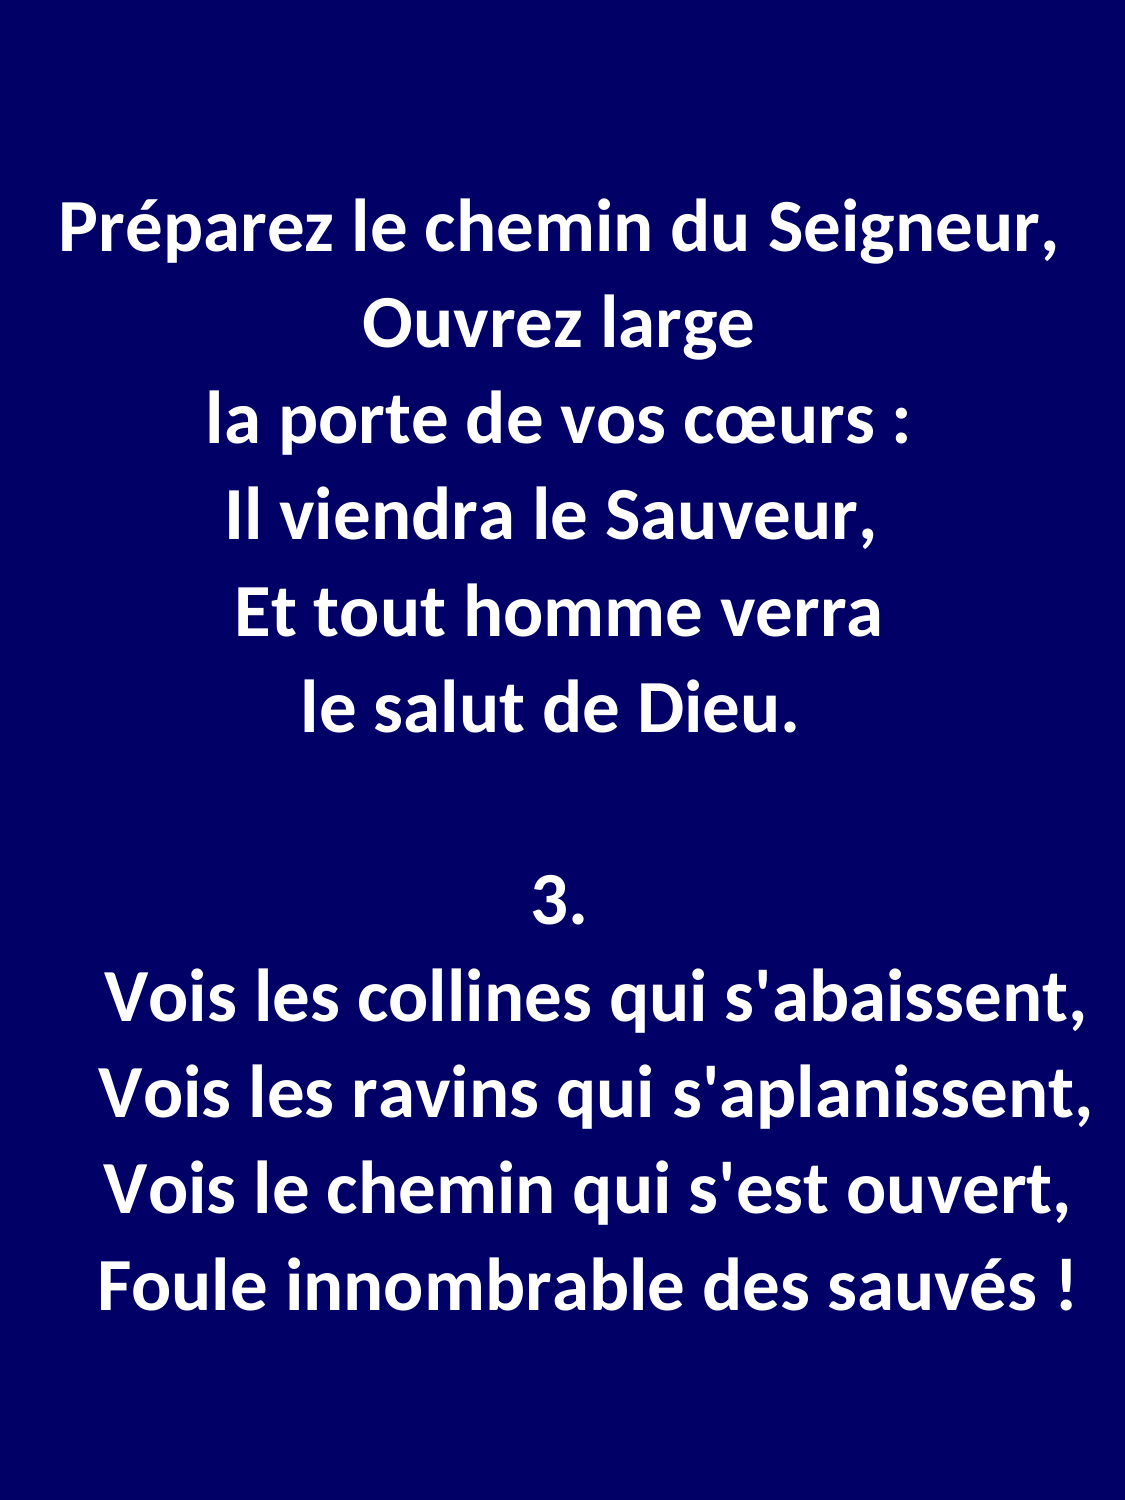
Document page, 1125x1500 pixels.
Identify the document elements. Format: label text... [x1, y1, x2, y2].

text_box Préparez le chemin du Seigneur, Ouvrez large la porte de vos cœurs : Il viendra le Sauveur, Et tout homme verra le salut de Dieu. 3. Vois les collines qui s'abaissent, Vois les ravins qui s'aplanissent, Vois le chemin qui s'est ouvert, Foule innombrable des sauvés ! [0, 117, 1123, 1347]
